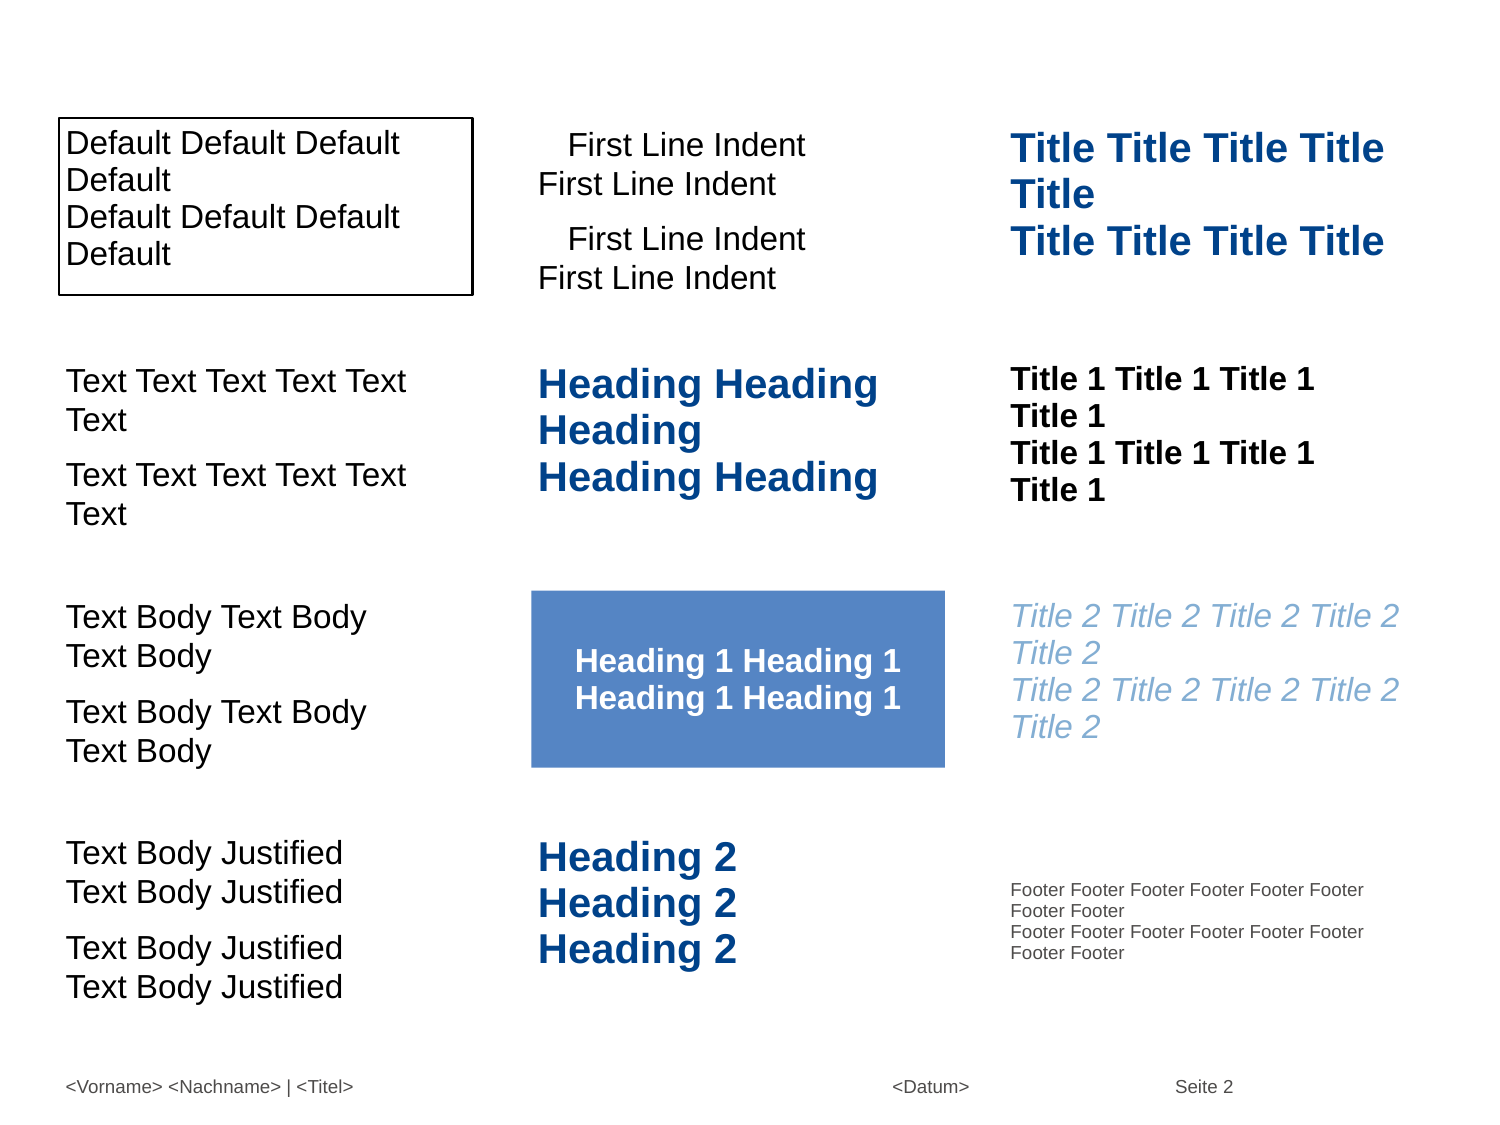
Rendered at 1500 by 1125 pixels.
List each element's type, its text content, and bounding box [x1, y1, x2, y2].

text_box Heading Heading Heading Heading Heading [531, 354, 945, 532]
text_box Text Body Justified Text Body Justified Text Body Justified Text Body Justified [59, 826, 473, 1004]
text_box Default Default Default Default Default Default Default Default [59, 118, 473, 296]
text_box Text Text Text Text Text Text Text Text Text Text Text Text [59, 354, 473, 532]
text_box Text Body Text Body Text Body Text Body Text Body Text Body [59, 590, 473, 768]
text_box Heading 1 Heading 1 Heading 1 Heading 1 [531, 590, 945, 768]
text_box Title Title Title Title Title Title Title Title Title [1003, 118, 1418, 296]
text_box First Line Indent First Line Indent First Line Indent First Line Indent [531, 118, 945, 296]
text_box Title 2 Title 2 Title 2 Title 2 Title 2 Title 2 Title 2 Title 2 Title 2 Title 2 [1003, 590, 1418, 768]
text_box Footer Footer Footer Footer Footer Footer Footer Footer Footer Footer Footer Footer Footer Footer Footer Footer [1003, 832, 1429, 1010]
text_box Heading 2 Heading 2 Heading 2 [531, 826, 945, 1004]
text_box Title 1 Title 1 Title 1 Title 1 Title 1 Title 1 Title 1 Title 1 [1003, 354, 1418, 532]
